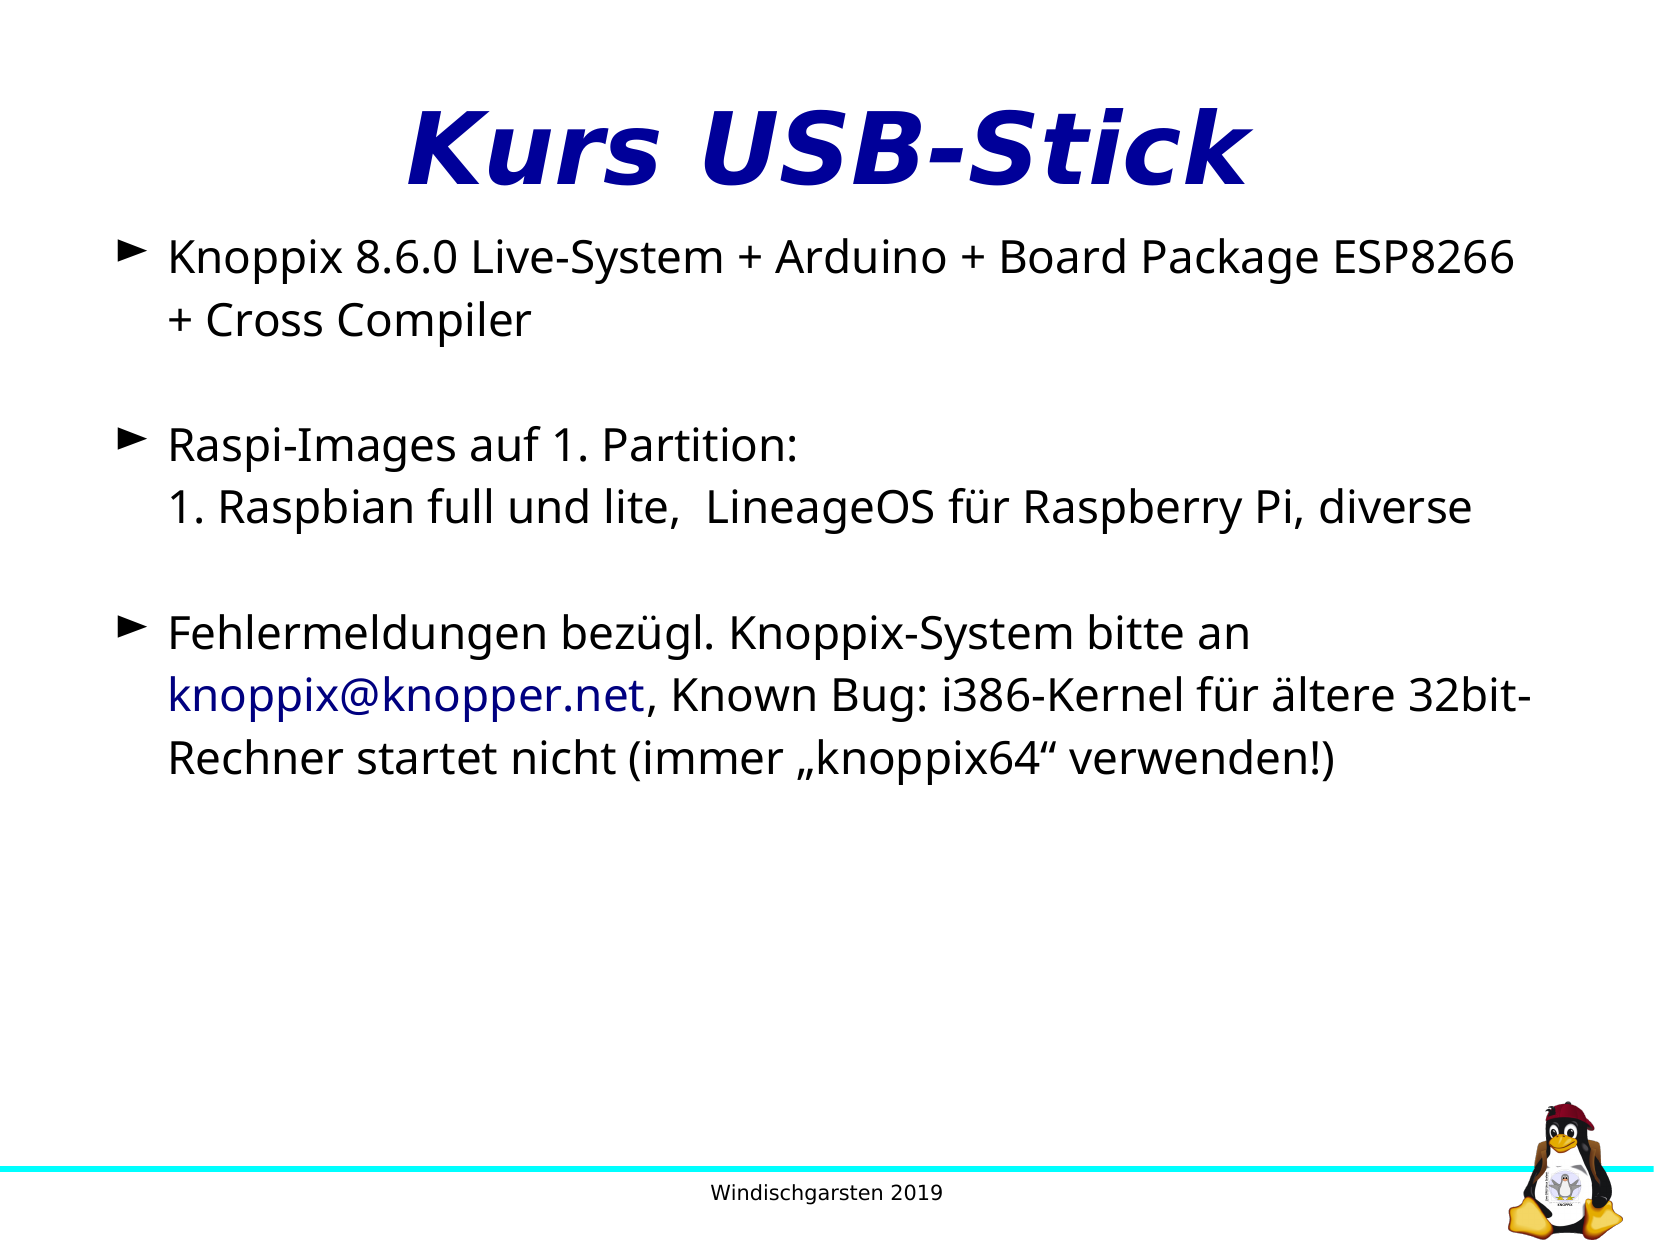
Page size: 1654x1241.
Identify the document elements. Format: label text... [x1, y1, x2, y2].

title Kurs USB-Stick [121, 46, 1534, 224]
picture [1505, 1100, 1625, 1241]
list Knoppix 8.6.0 Live-System + Arduino + Board Package ESP8266 + Cross Compiler Raspi-Images auf 1. Partition: 1. Raspbian full und lite, LineageOS für Raspberry Pi, diverse Fehlermeldungen bezügl. Knoppix-System bitte an knoppix@knopper.net, Known Bug: i386-Kernel für ältere 32bit-Rechner startet nicht (immer „knoppix64“ verwenden!) [96, 224, 1536, 1168]
